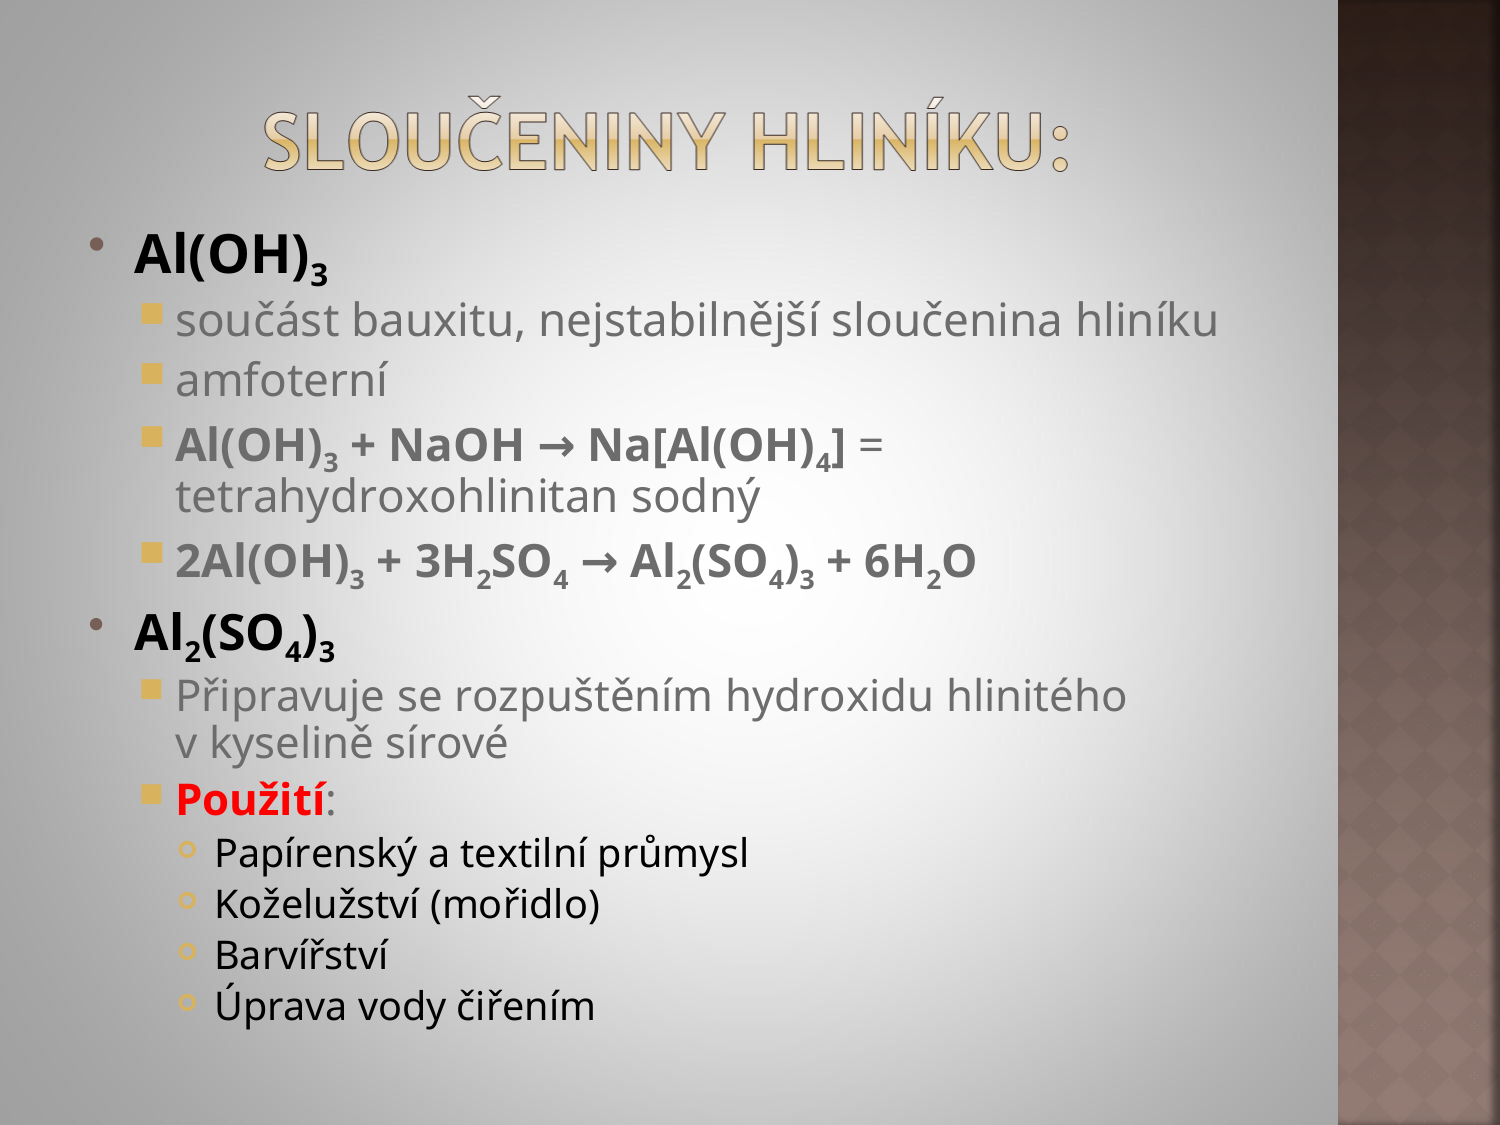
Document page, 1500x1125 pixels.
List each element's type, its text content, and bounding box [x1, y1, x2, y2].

picture [0, 0, 1500, 1125]
list Al(OH)3 součást bauxitu, nejstabilnější sloučenina hliníku amfoterní Al(OH)3 + NaOH → Na[Al(OH)4] = tetrahydroxohlinitan sodný 2Al(OH)3 + 3H2SO4 → Al2(SO4)3 + 6H2O Al2(SO4)3 Připravuje se rozpuštěním hydroxidu hlinitého v kyselině sírové Použití: Papírenský a textilní průmysl Koželužství (mořidlo) Barvířství Úprava vody čiřením [75, 212, 1263, 1060]
text_box [75, 53, 1264, 236]
